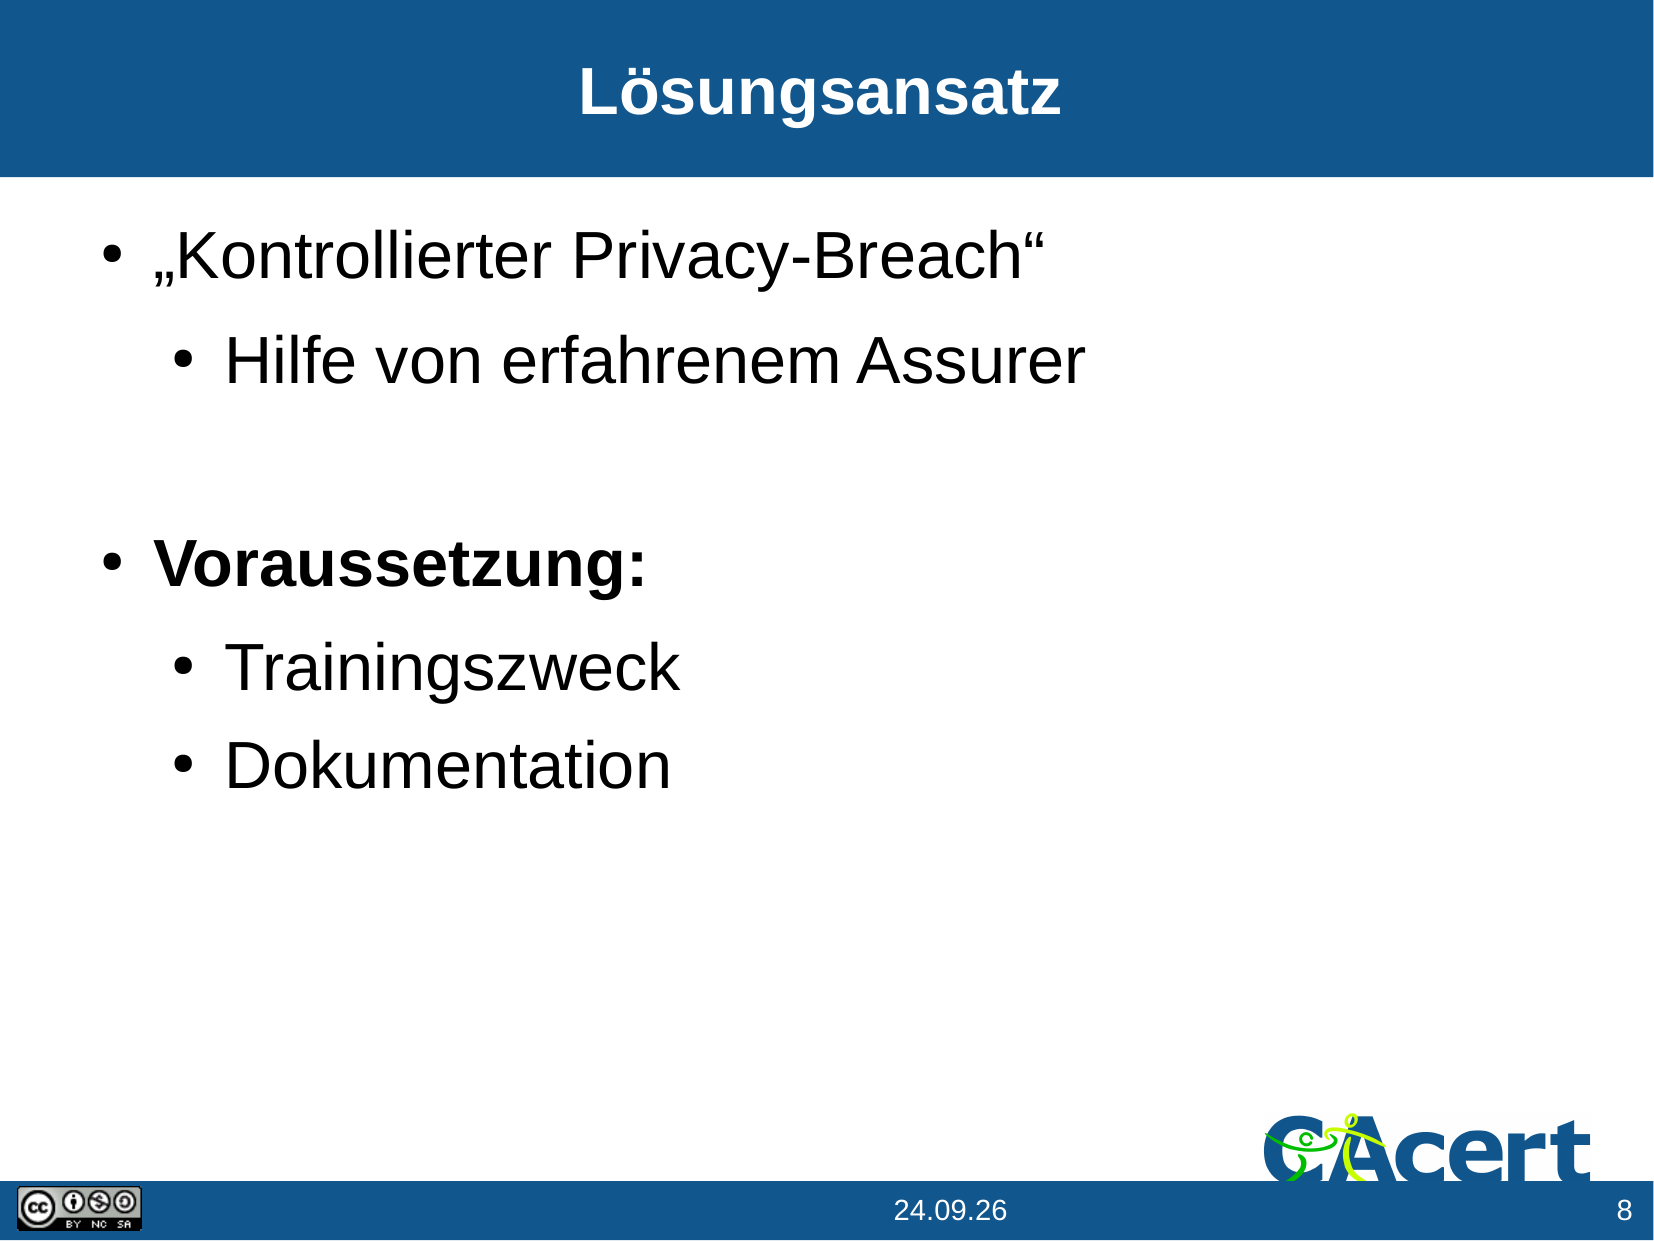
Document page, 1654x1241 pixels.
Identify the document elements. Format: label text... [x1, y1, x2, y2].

picture [17, 1186, 142, 1231]
list „Kontrollierter Privacy-Breach“ Hilfe von erfahrenem Assurer Voraussetzung: Trainingszweck Dokumentation [82, 218, 1571, 1091]
title Lösungsansatz [76, 17, 1565, 166]
picture [1263, 1112, 1591, 1181]
